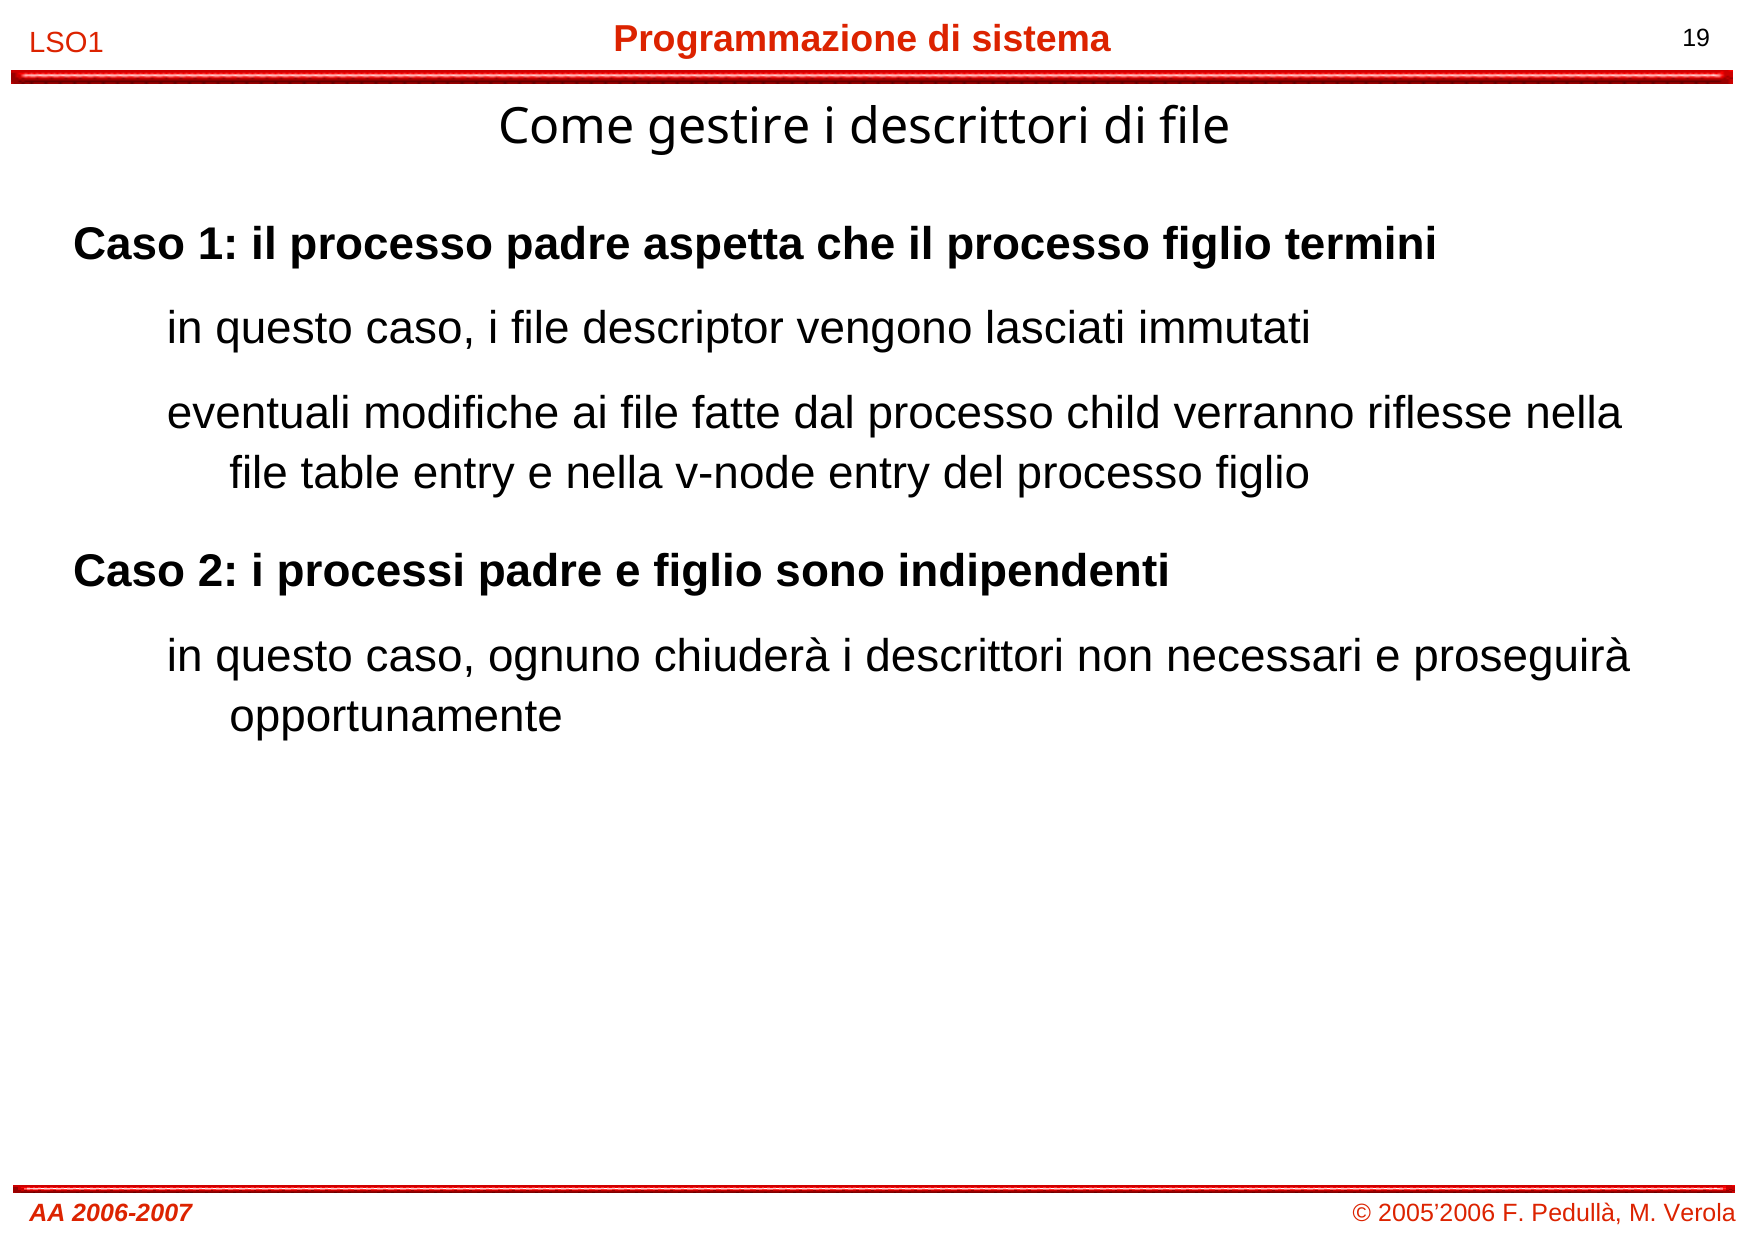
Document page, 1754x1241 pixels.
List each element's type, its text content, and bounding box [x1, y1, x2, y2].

picture [13, 1185, 1735, 1193]
title Come gestire i descrittori di file [415, 78, 1315, 174]
list Caso 1: il processo padre aspetta che il processo figlio termini in questo caso, i file descriptor vengono lasciati immutati eventuali modifiche ai file fatte dal processo child verranno riflesse nella file table entry e nella v-node entry del processo figlio Caso 2: i processi padre e figlio sono indipendenti in questo caso, ognuno chiuderà i descrittori non necessari e proseguirà opportunamente [58, 206, 1696, 849]
picture [11, 70, 1733, 84]
